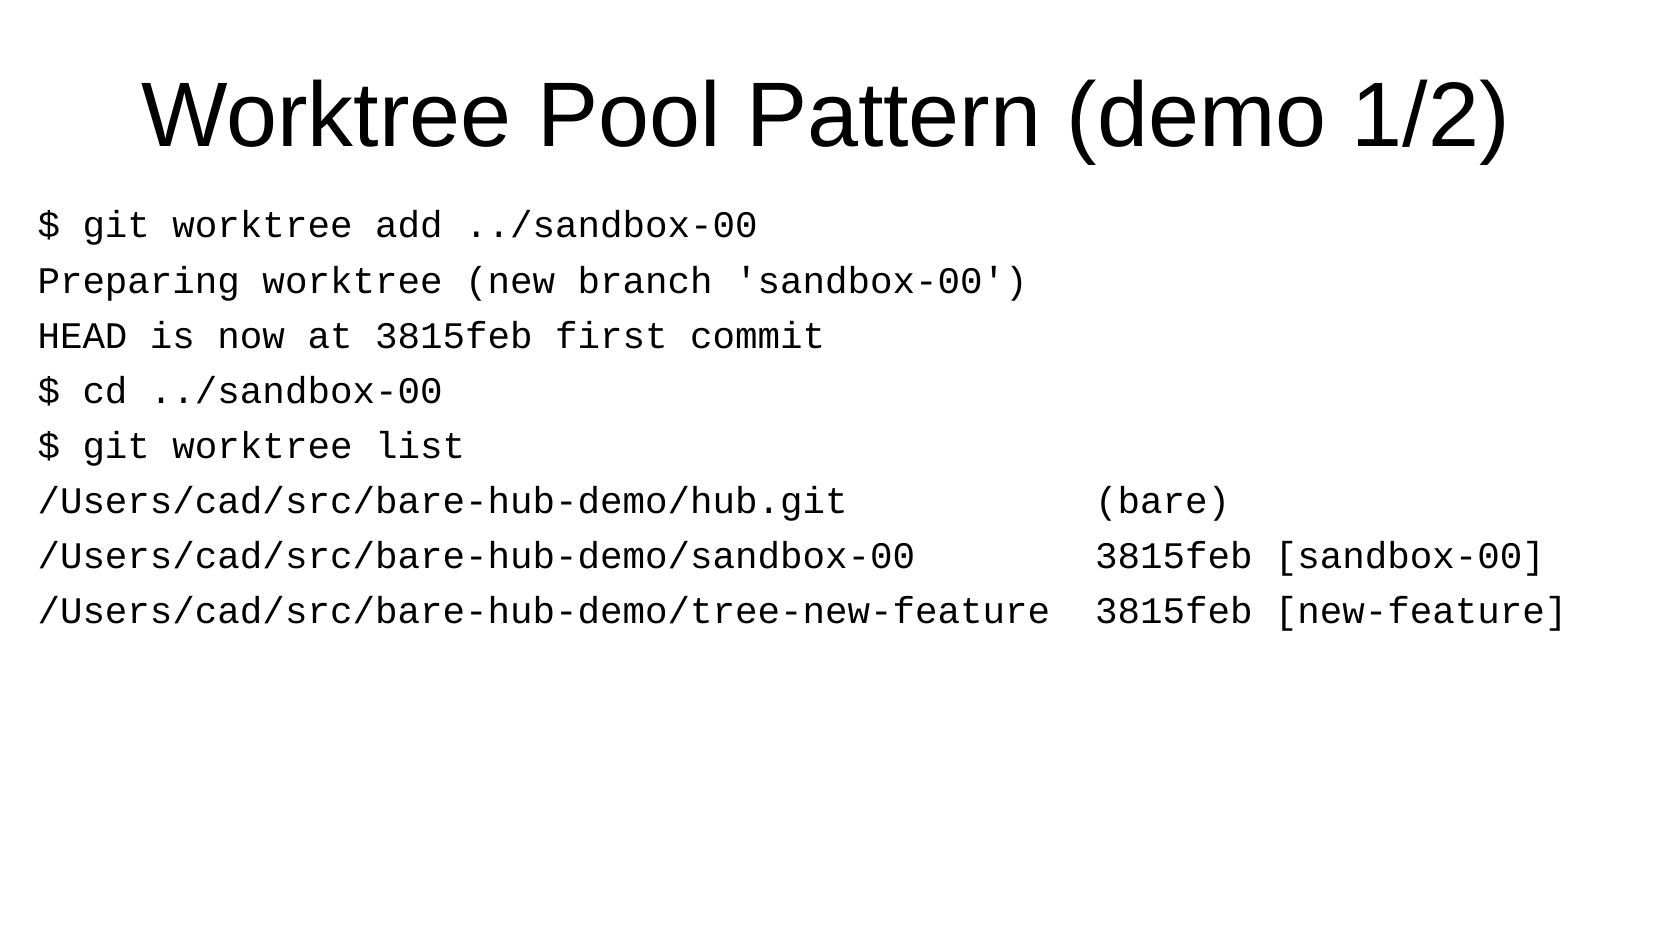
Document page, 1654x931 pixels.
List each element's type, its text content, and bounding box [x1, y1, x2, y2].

list $ git worktree add ../sandbox-00 Preparing worktree (new branch 'sandbox-00') HEAD is now at 3815feb first commit $ cd ../sandbox-00 $ git worktree list /Users/cad/src/bare-hub-demo/hub.git (bare) /Users/cad/src/bare-hub-demo/sandbox-00 3815feb [sandbox-00] /Users/cad/src/bare-hub-demo/tree-new-feature 3815feb [new-feature] [37, 217, 1613, 863]
title Worktree Pool Pattern (demo 1/2) [82, 37, 1571, 193]
